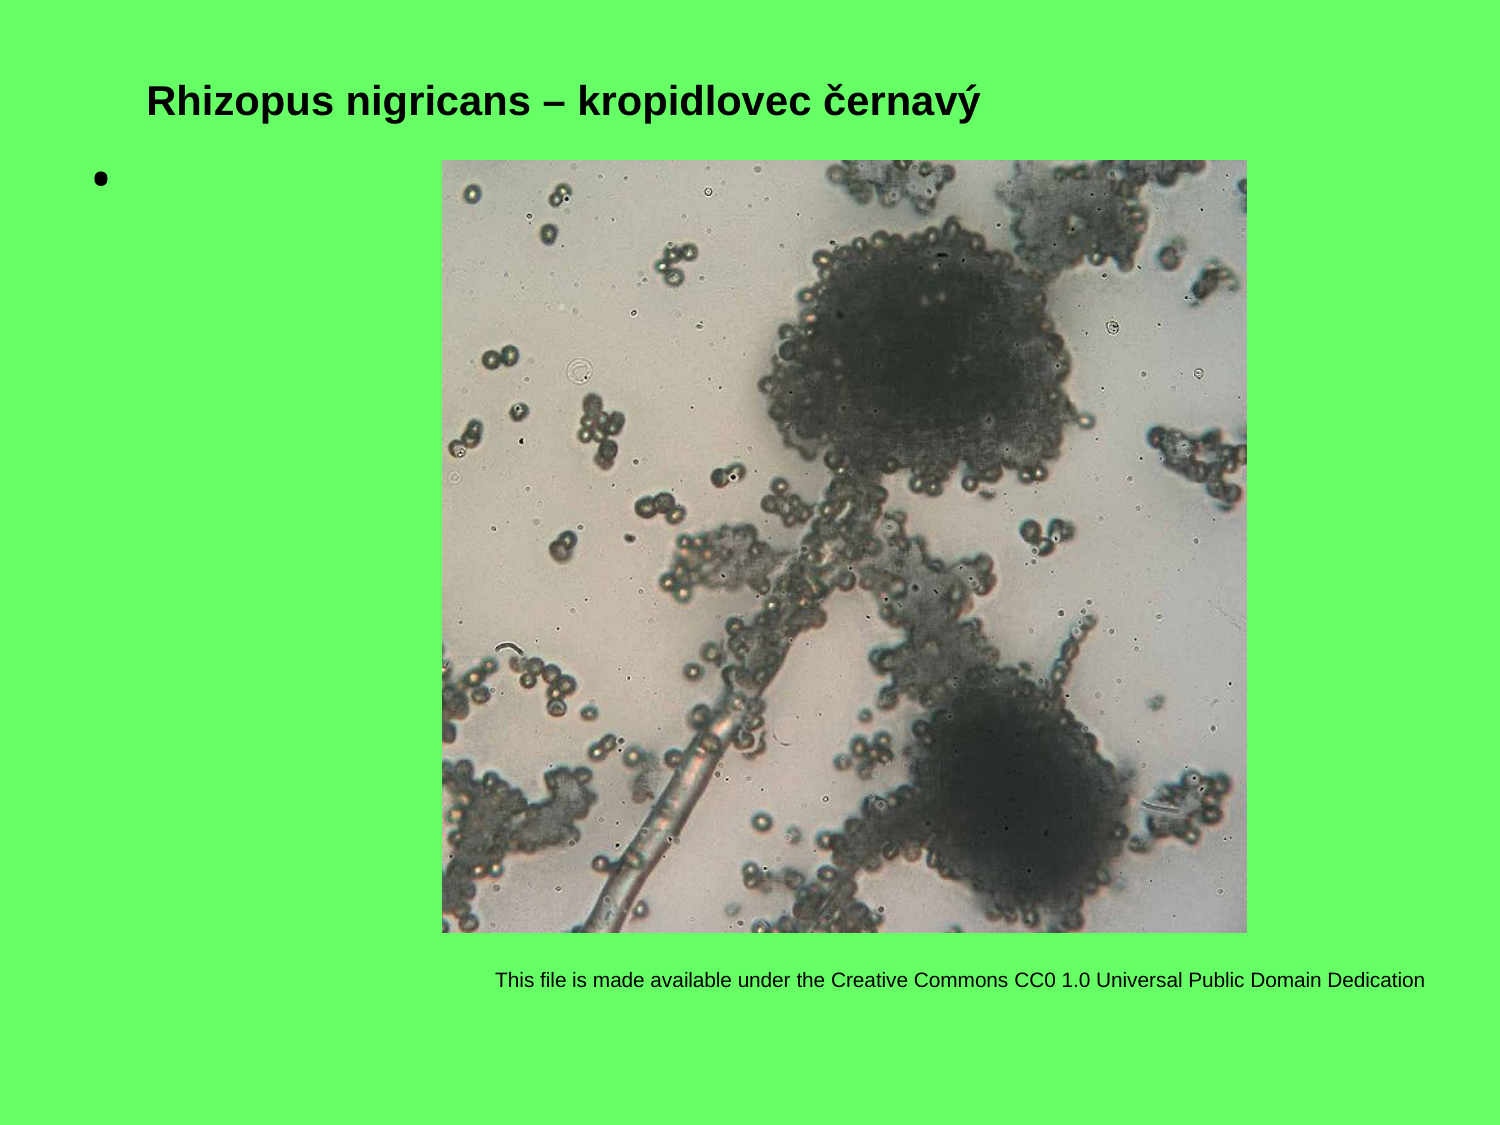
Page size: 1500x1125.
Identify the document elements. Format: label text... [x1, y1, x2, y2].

picture [442, 160, 1247, 933]
list Rhizopus nigricans – kropidlovec černavý [75, 66, 1436, 942]
text_box This file is made available under the Creative Commons CC0 1.0 Universal Public Domain Dedication [0, 942, 1471, 1002]
